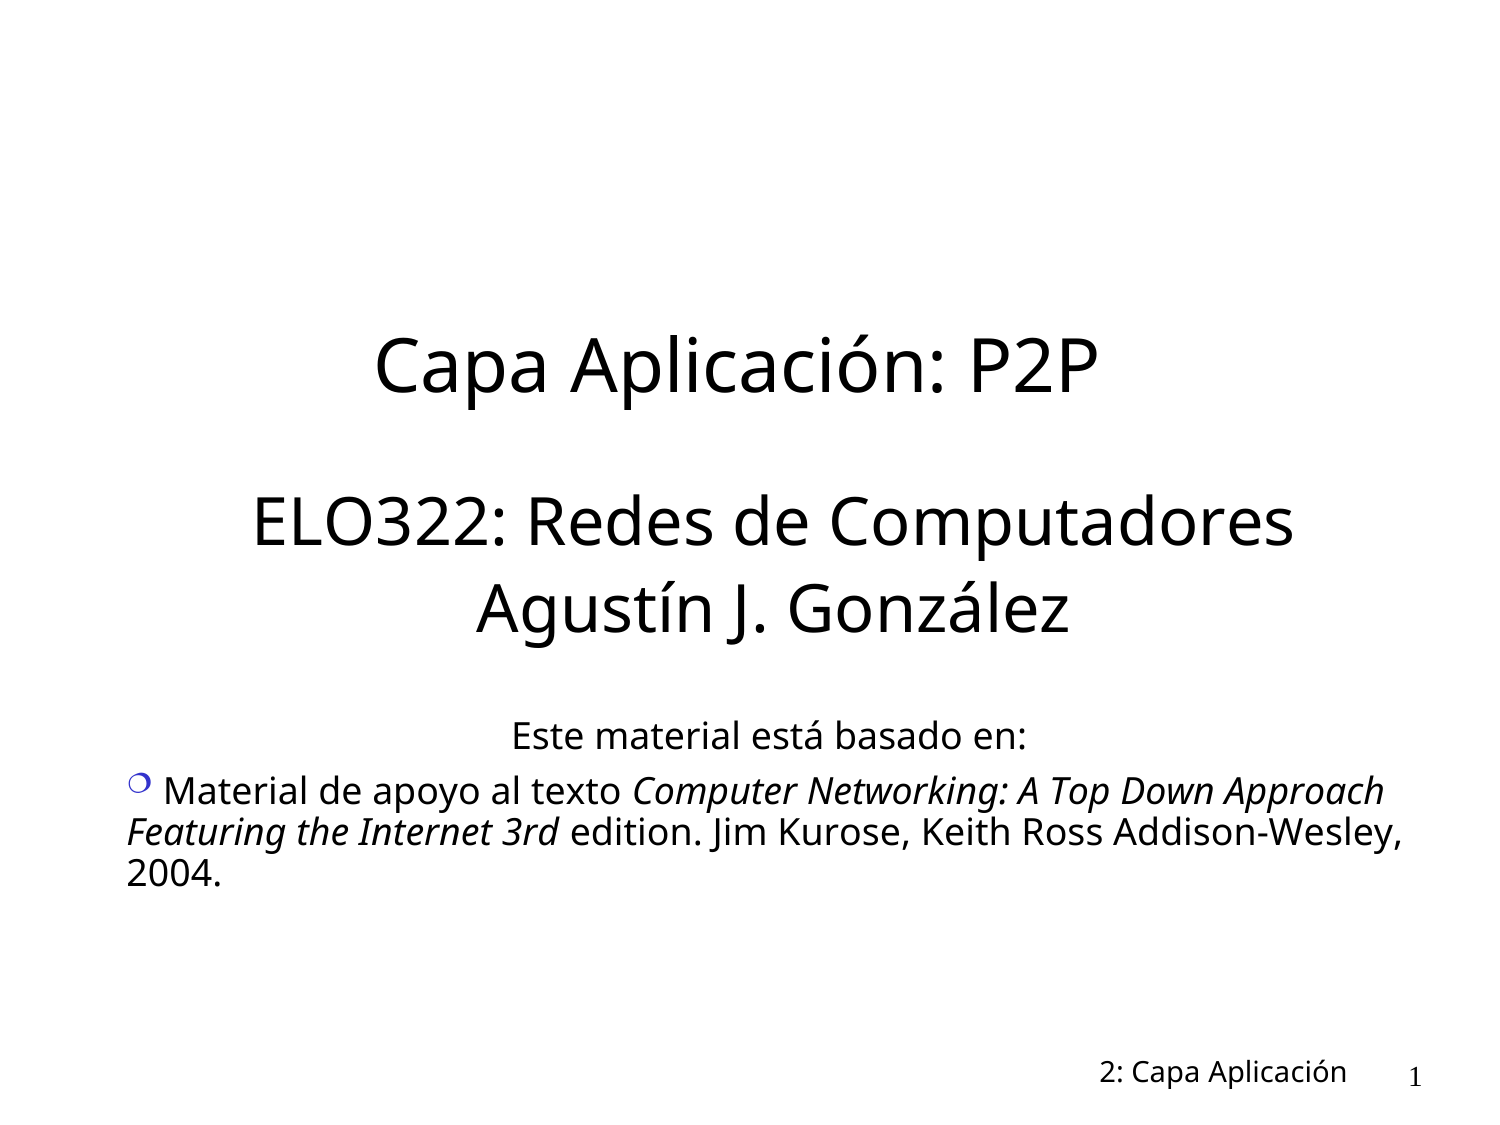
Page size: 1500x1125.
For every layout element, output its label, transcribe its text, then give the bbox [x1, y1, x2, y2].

subtitle ELO322: Redes de Computadores Agustín J. González Este material está basado en: Material de apoyo al texto Computer Networking: A Top Down Approach Featuring the Internet 3rd edition. Jim Kurose, Keith Ross Addison-Wesley, 2004. [36, 479, 1437, 1038]
title Capa Aplicación: P2P [99, 277, 1375, 451]
